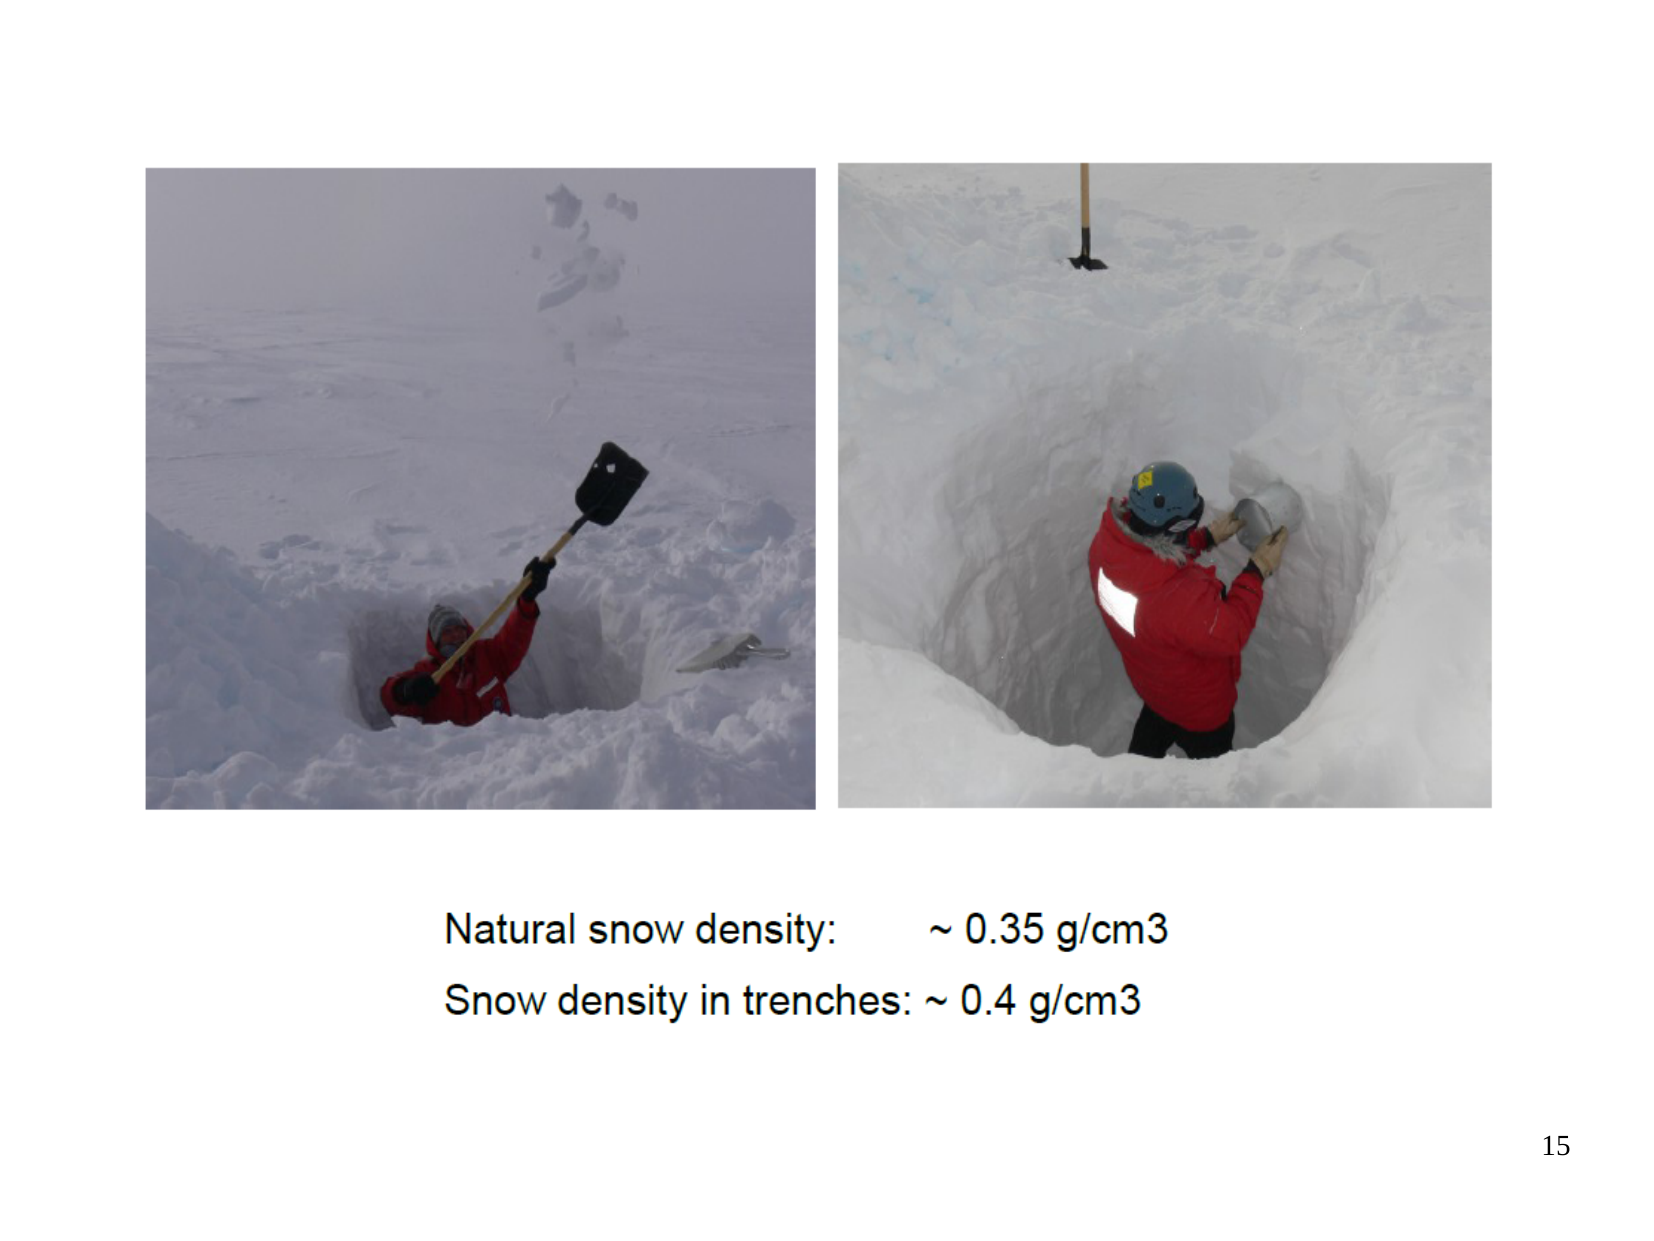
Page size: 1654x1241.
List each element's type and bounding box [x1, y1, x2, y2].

picture [134, 150, 1501, 826]
picture [434, 899, 1201, 1033]
